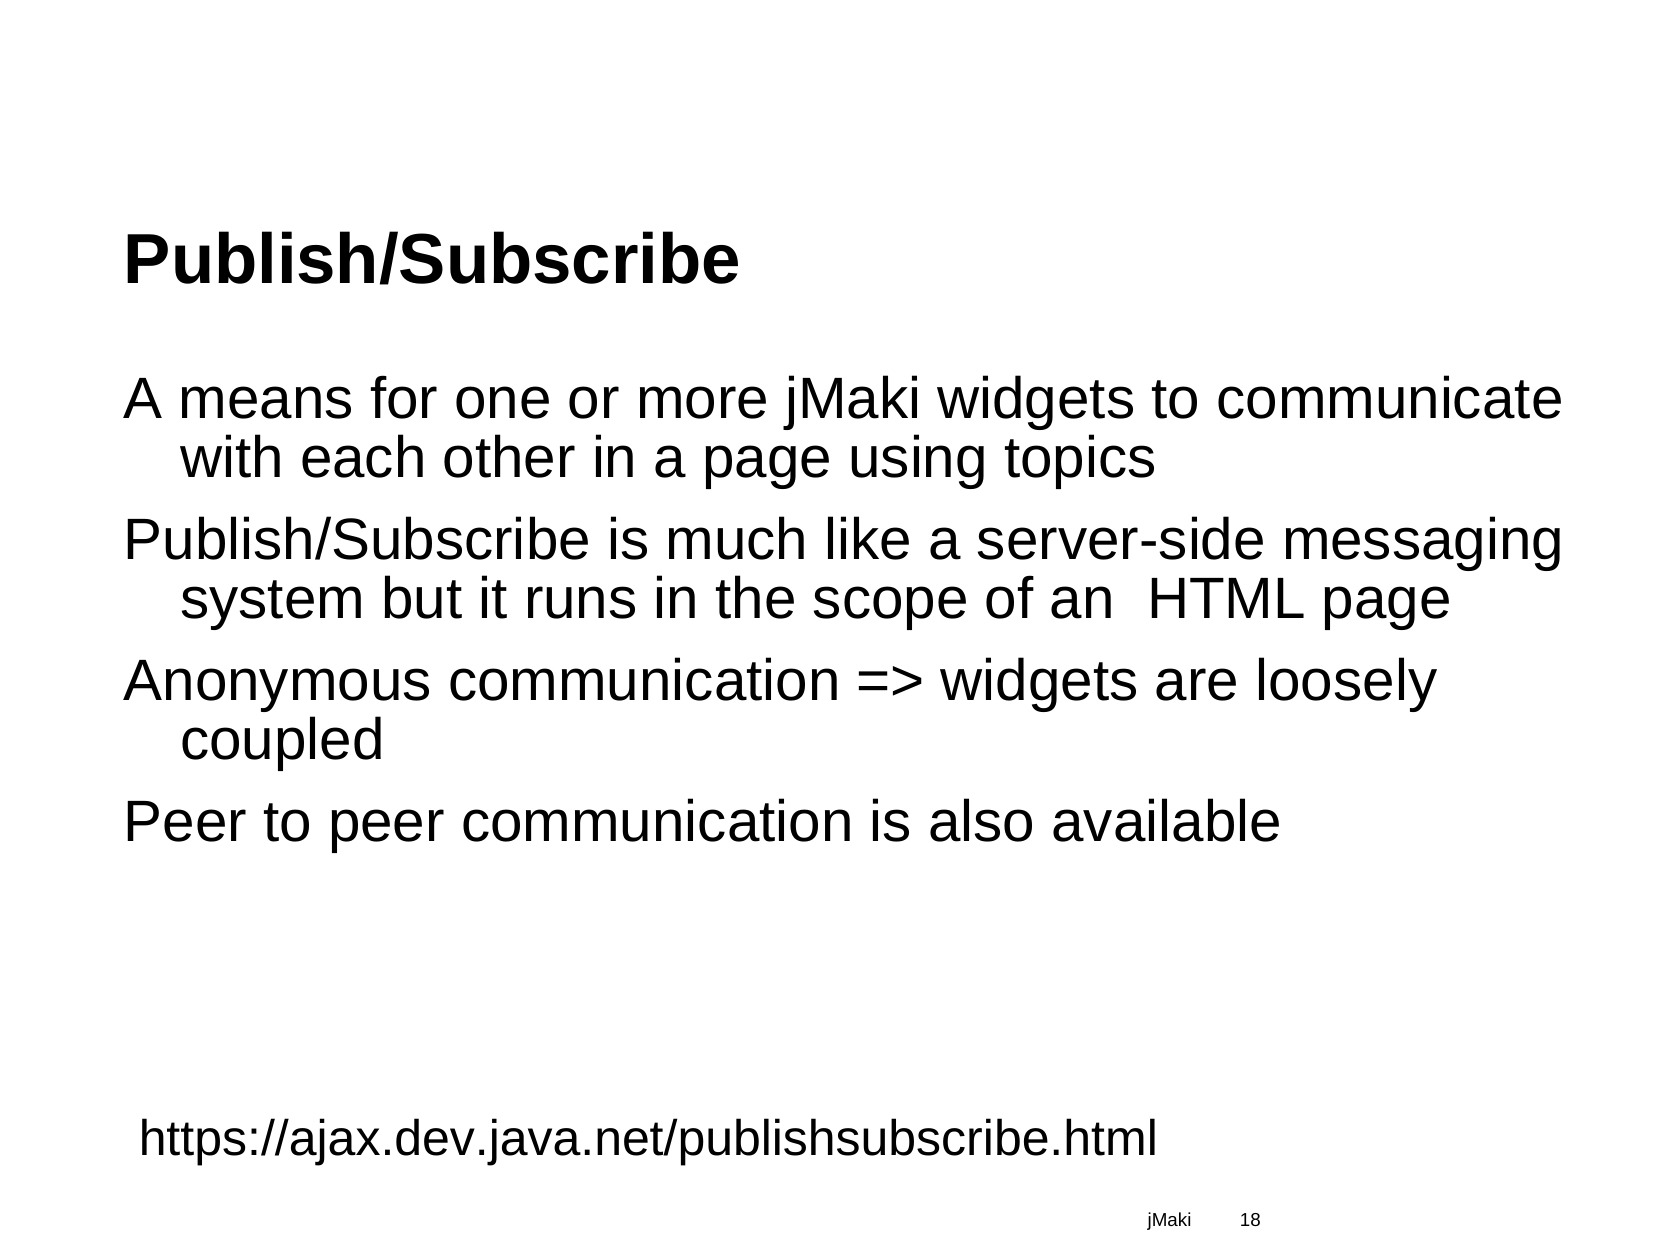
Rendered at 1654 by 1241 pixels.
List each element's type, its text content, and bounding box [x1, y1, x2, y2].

title Publish/Subscribe [124, 132, 1561, 298]
text_box https://ajax.dev.java.net/publishsubscribe.html [124, 1136, 1406, 1173]
list A means for one or more jMaki widgets to communicate with each other in a page using topics Publish/Subscribe is much like a server-side messaging system but it runs in the scope of an HTML page Anonymous communication => widgets are loosely coupled Peer to peer communication is also available [124, 372, 1571, 1136]
